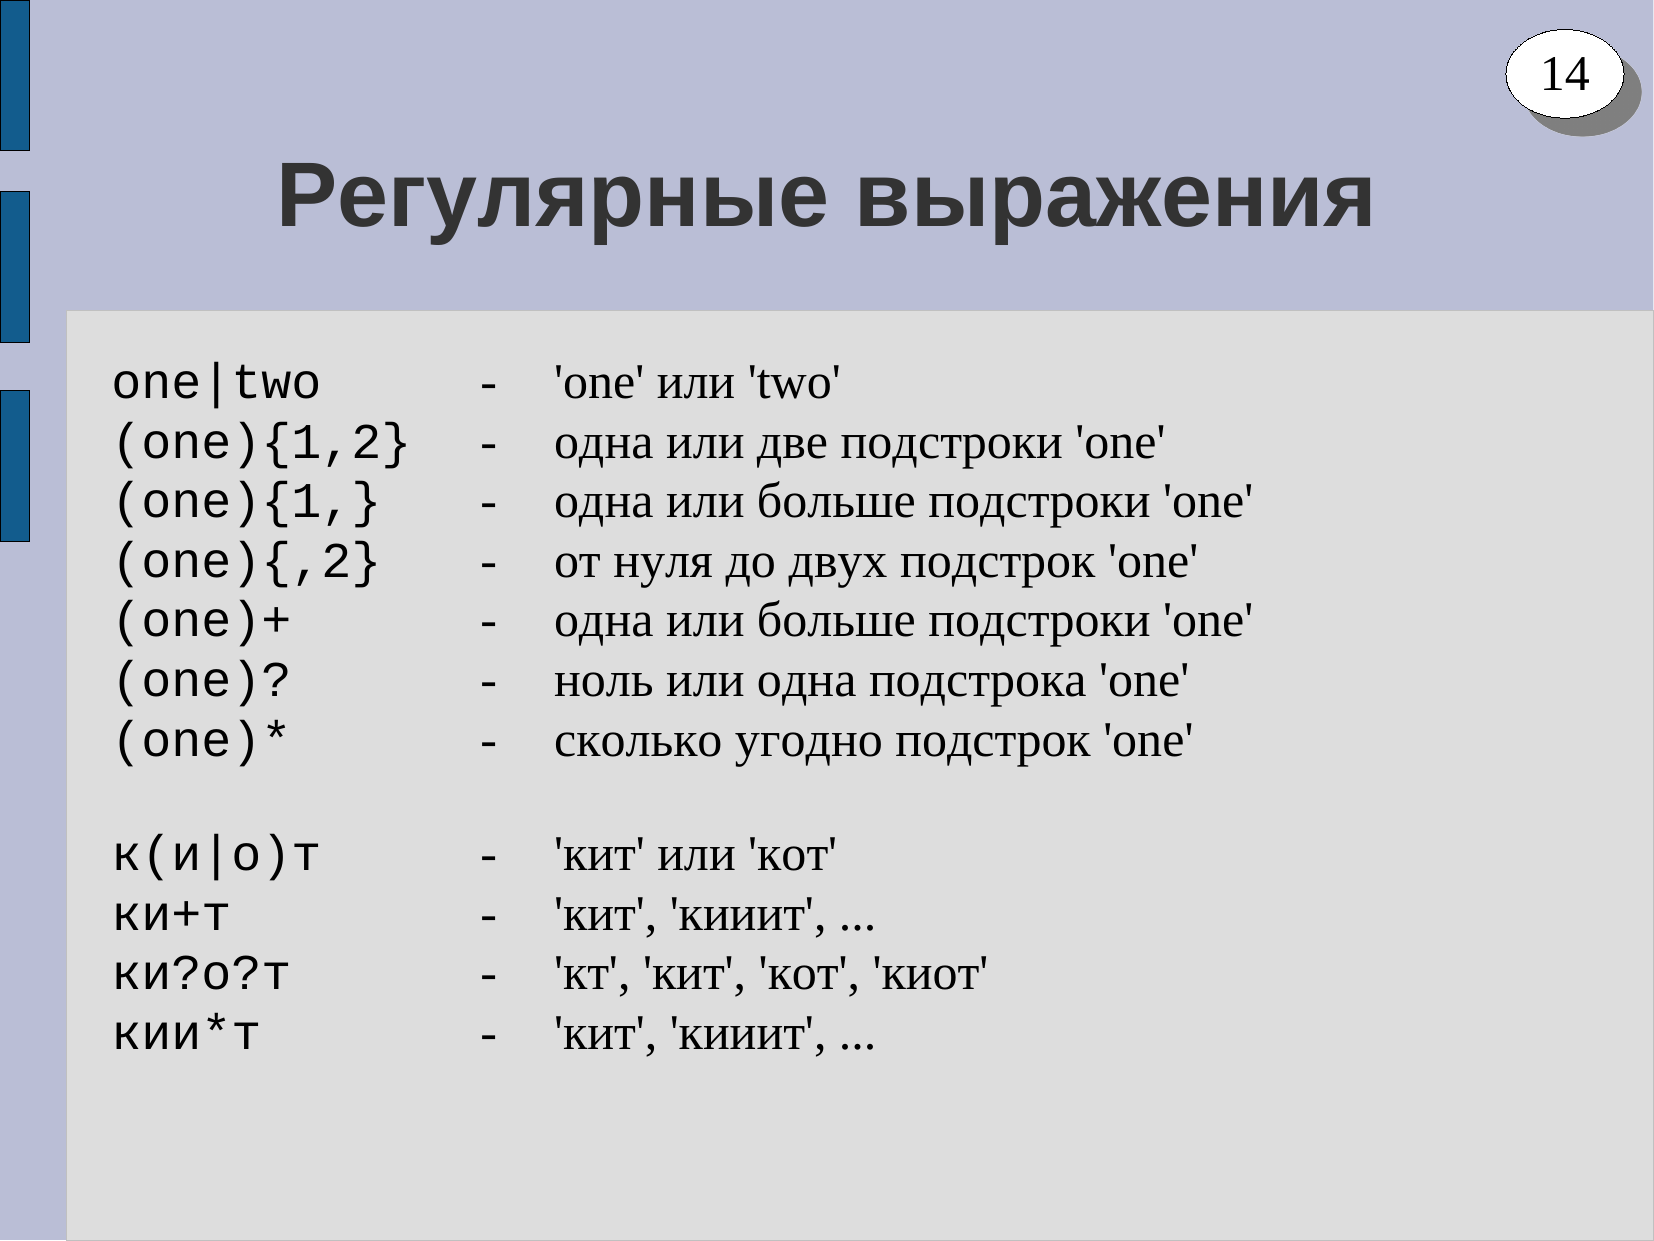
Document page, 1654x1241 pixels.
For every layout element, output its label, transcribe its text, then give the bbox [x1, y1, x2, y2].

title Регулярные выражения [121, 91, 1534, 299]
text_box 14 [1505, 29, 1625, 119]
text_box one|two - 'one' или 'two' (one){1,2} - одна или две подстроки 'one' (one){1,} - одна или больше подстроки 'one' (one){,2} - от нуля до двух подстрок 'one' (one)+ - одна или больше подстроки 'one' (one)? - ноль или одна подстрока 'one' (one)* - сколько угодно подстрок 'one' к(и|о)т - 'кит' или 'кот' ки+т - 'кит', 'кииит', ... ки?о?т - 'кт', 'кит', 'кот', 'киот' кии*т - 'кит', 'кииит', ... [111, 354, 1300, 1065]
